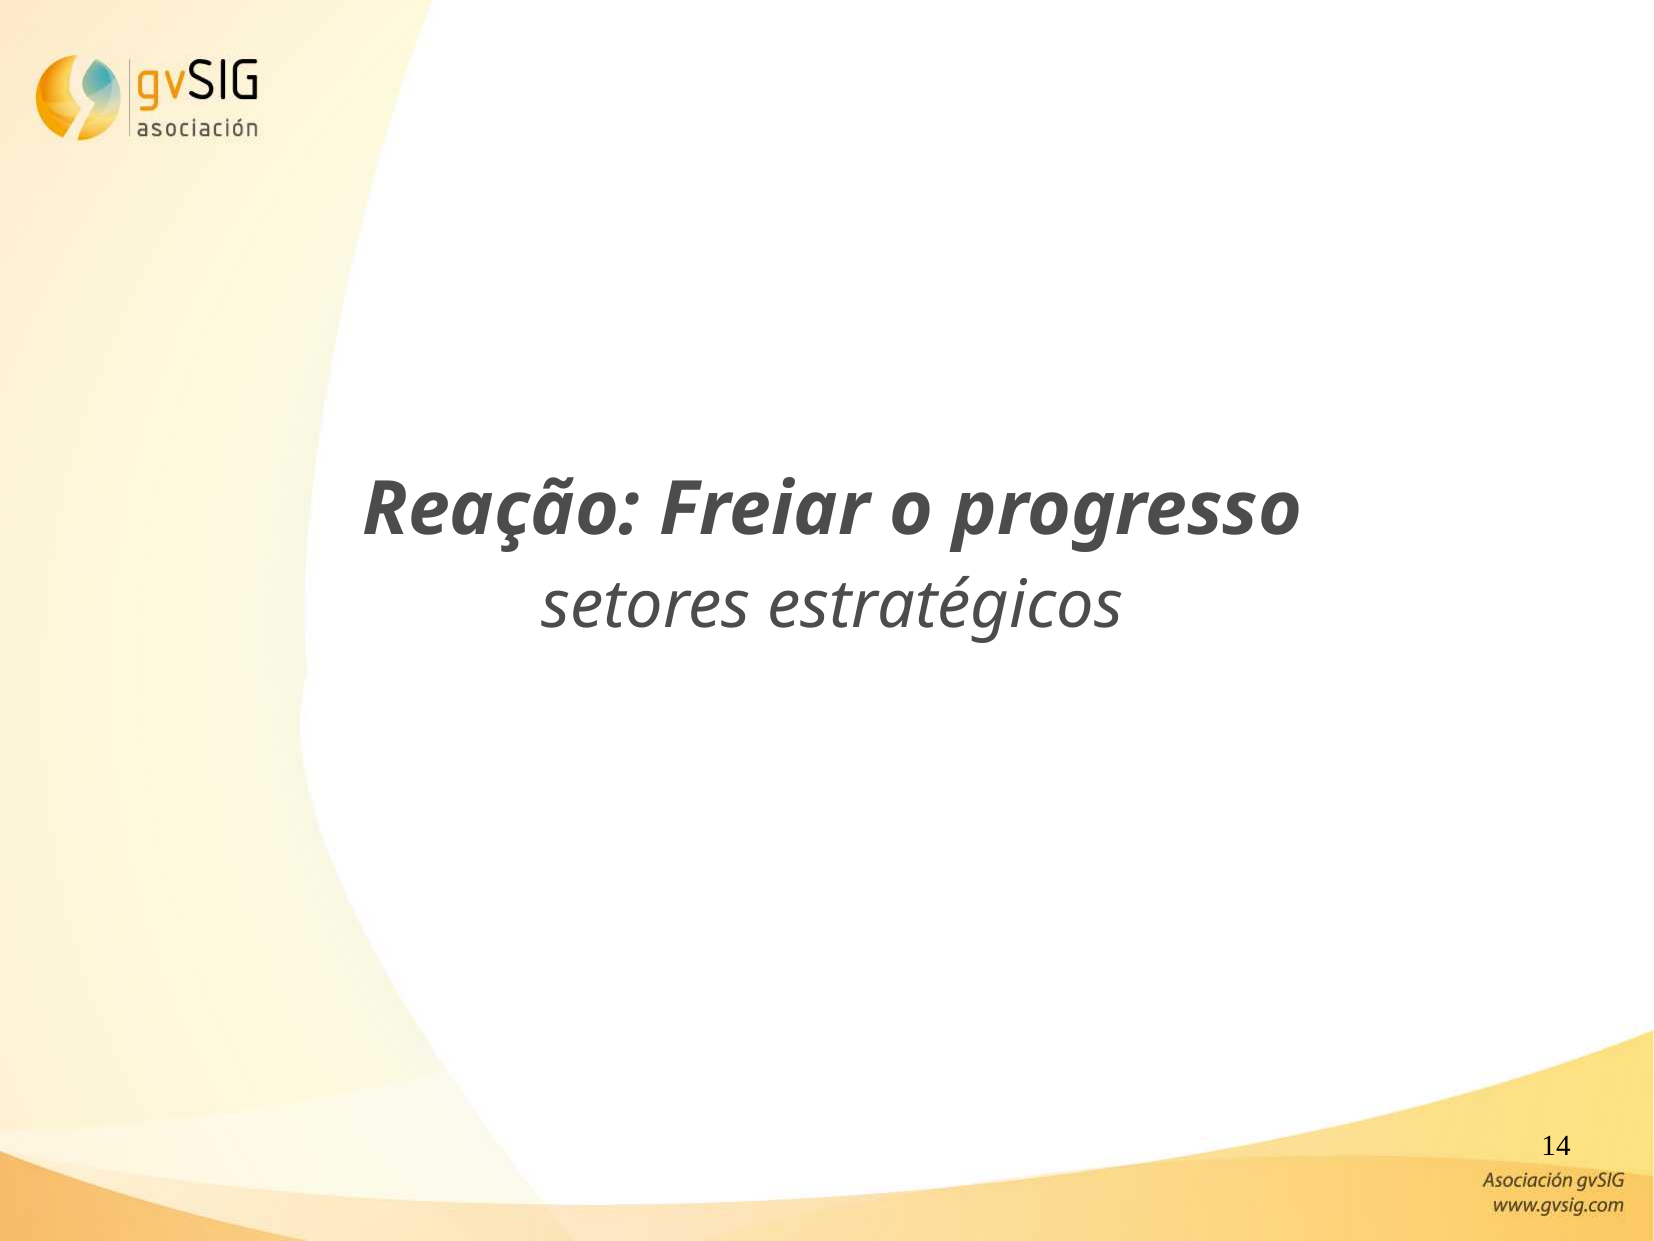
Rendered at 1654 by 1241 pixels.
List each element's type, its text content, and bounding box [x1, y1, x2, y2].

picture [0, 0, 1654, 1241]
title Reação: Freiar o progresso setores estratégicos [242, 468, 1424, 634]
